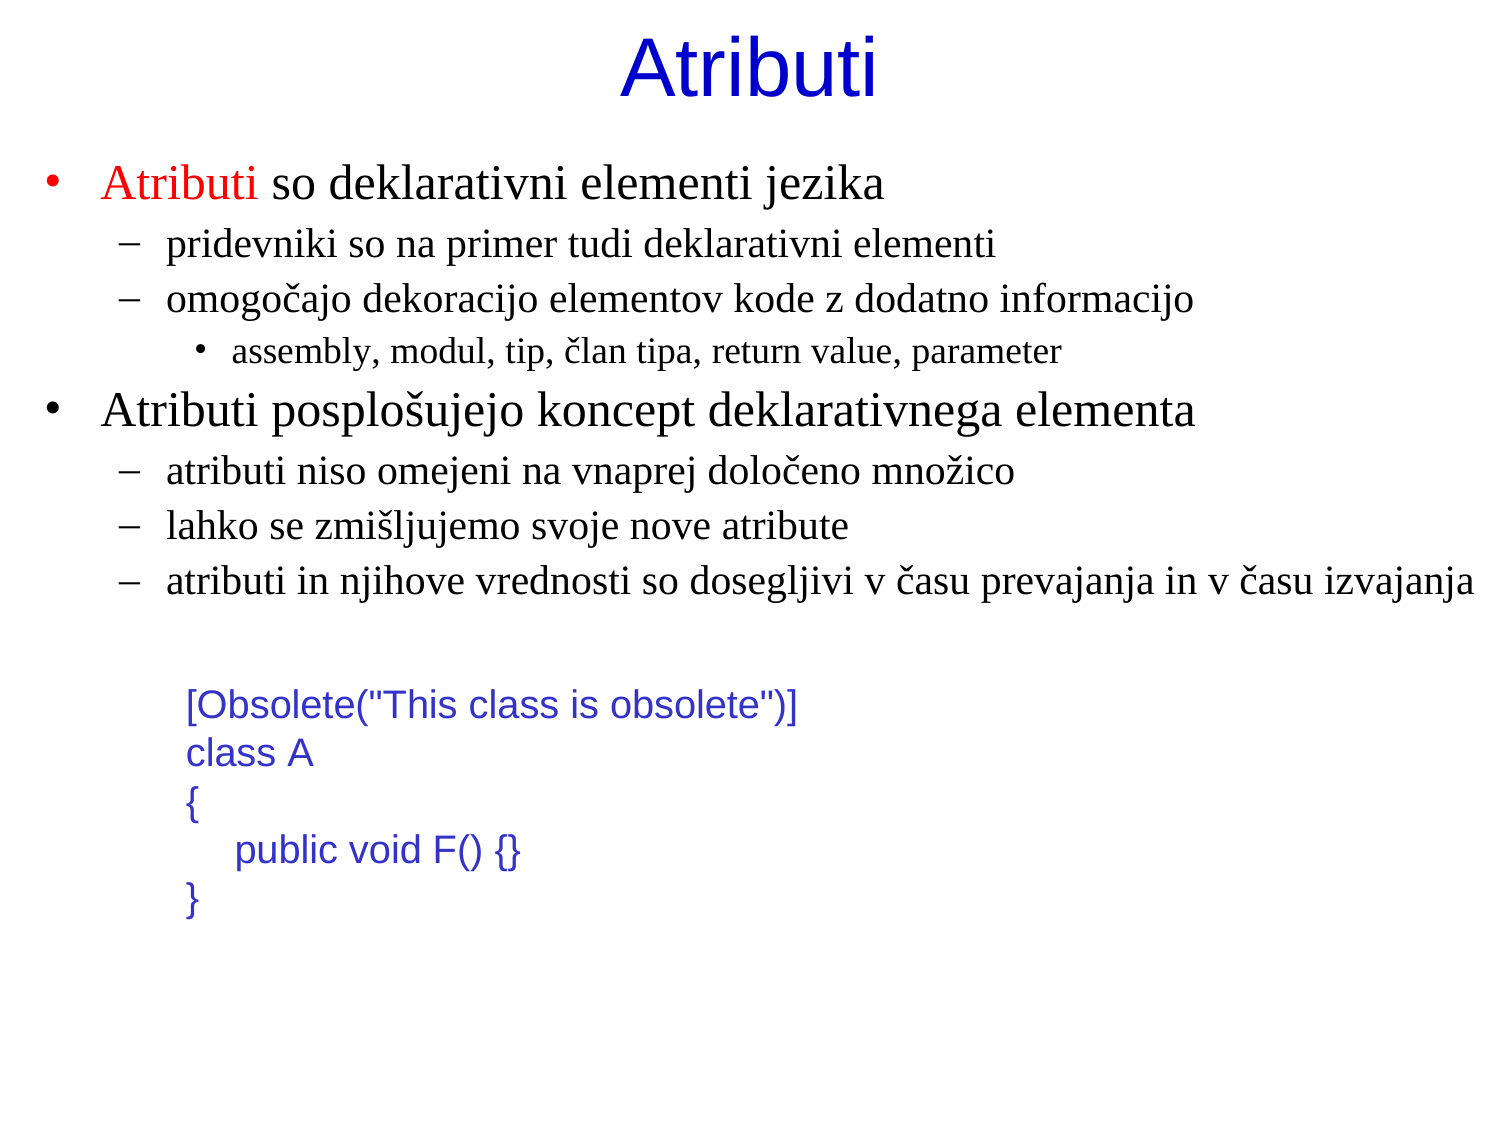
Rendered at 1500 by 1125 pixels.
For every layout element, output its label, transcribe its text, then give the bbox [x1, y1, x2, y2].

title Atributi [112, 0, 1388, 126]
list Atributi so deklarativni elementi jezika pridevniki so na primer tudi deklarativni elementi omogočajo dekoracijo elementov kode z dodatno informacijo assembly, modul, tip, član tipa, return value, parameter Atributi posplošujejo koncept deklarativnega elementa atributi niso omejeni na vnaprej določeno množico lahko se zmišljujemo svoje nove atribute atributi in njihove vrednosti so dosegljivi v času prevajanja in v času izvajanja [29, 148, 1500, 639]
text_box [Obsolete("This class is obsolete")] class A { public void F() {} } [171, 680, 1152, 929]
